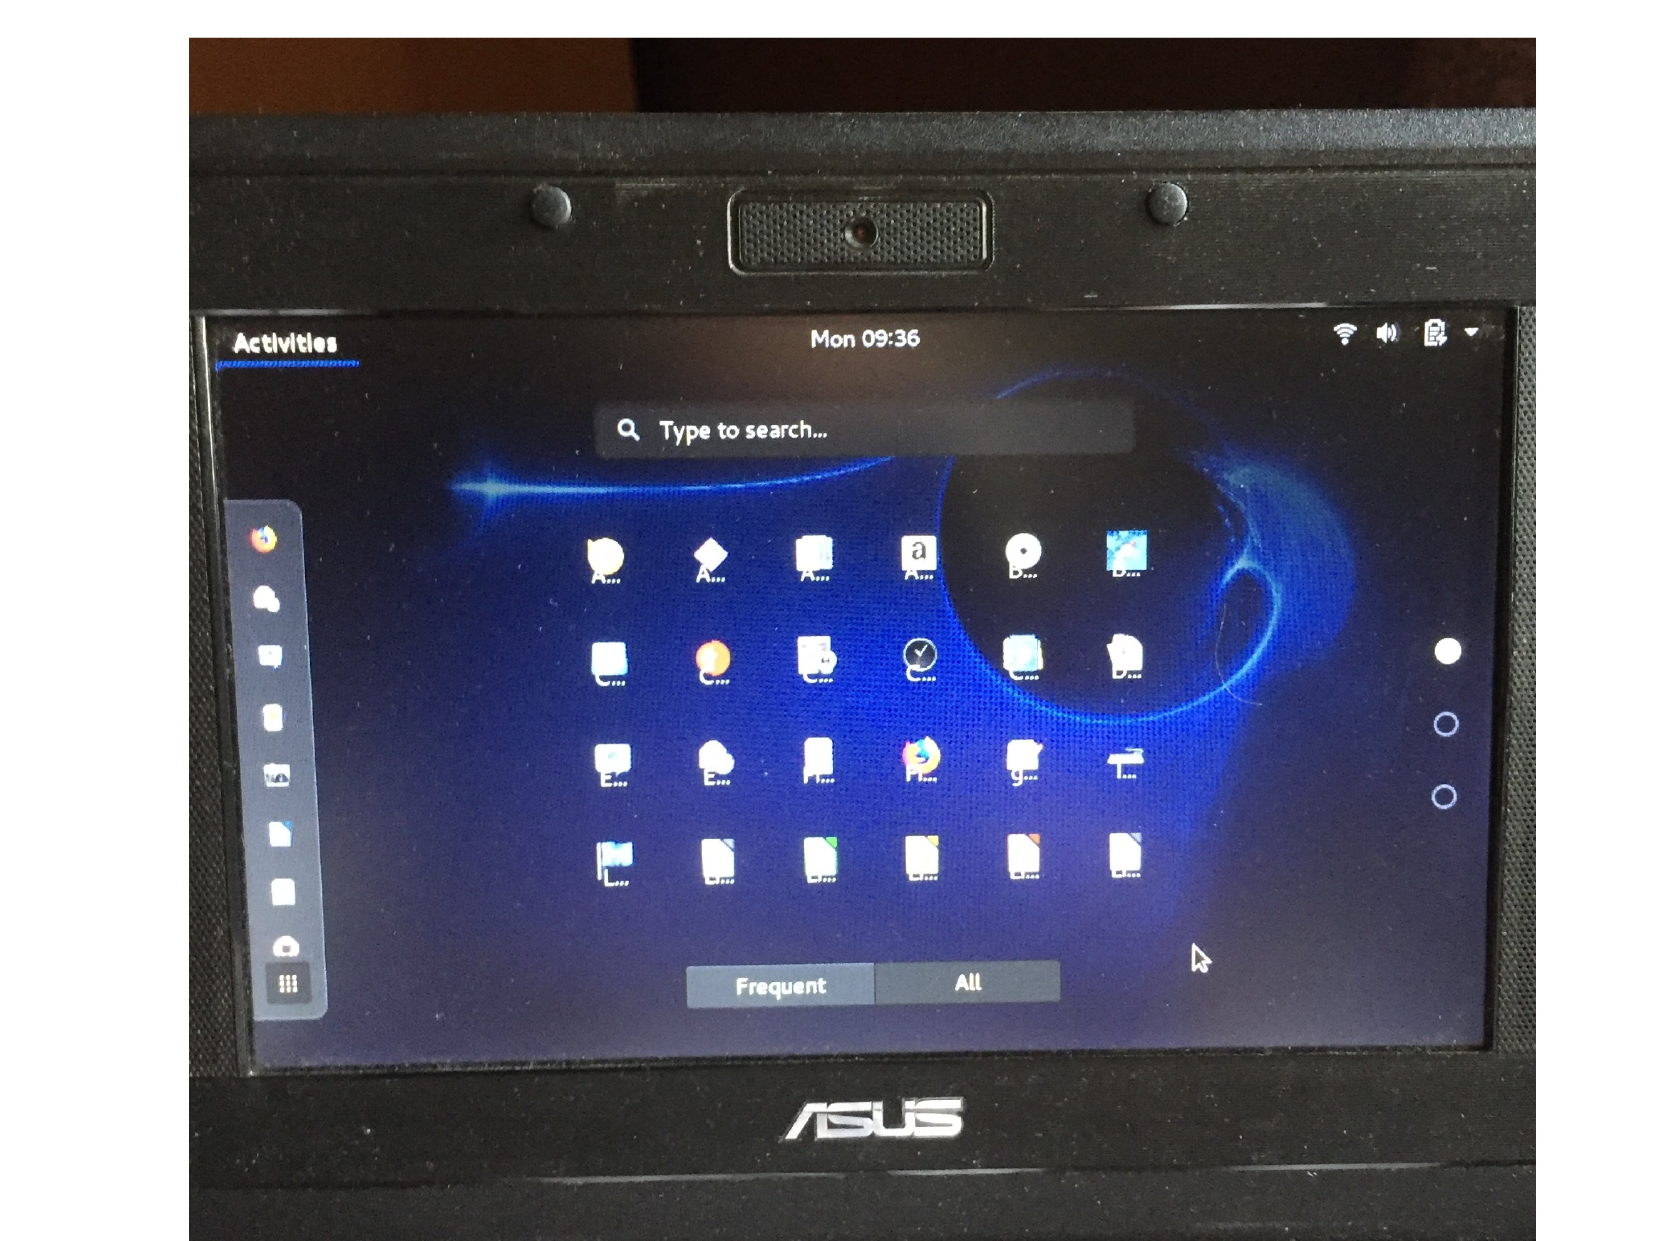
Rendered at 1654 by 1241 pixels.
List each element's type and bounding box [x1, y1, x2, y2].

picture [188, 37, 1536, 1241]
